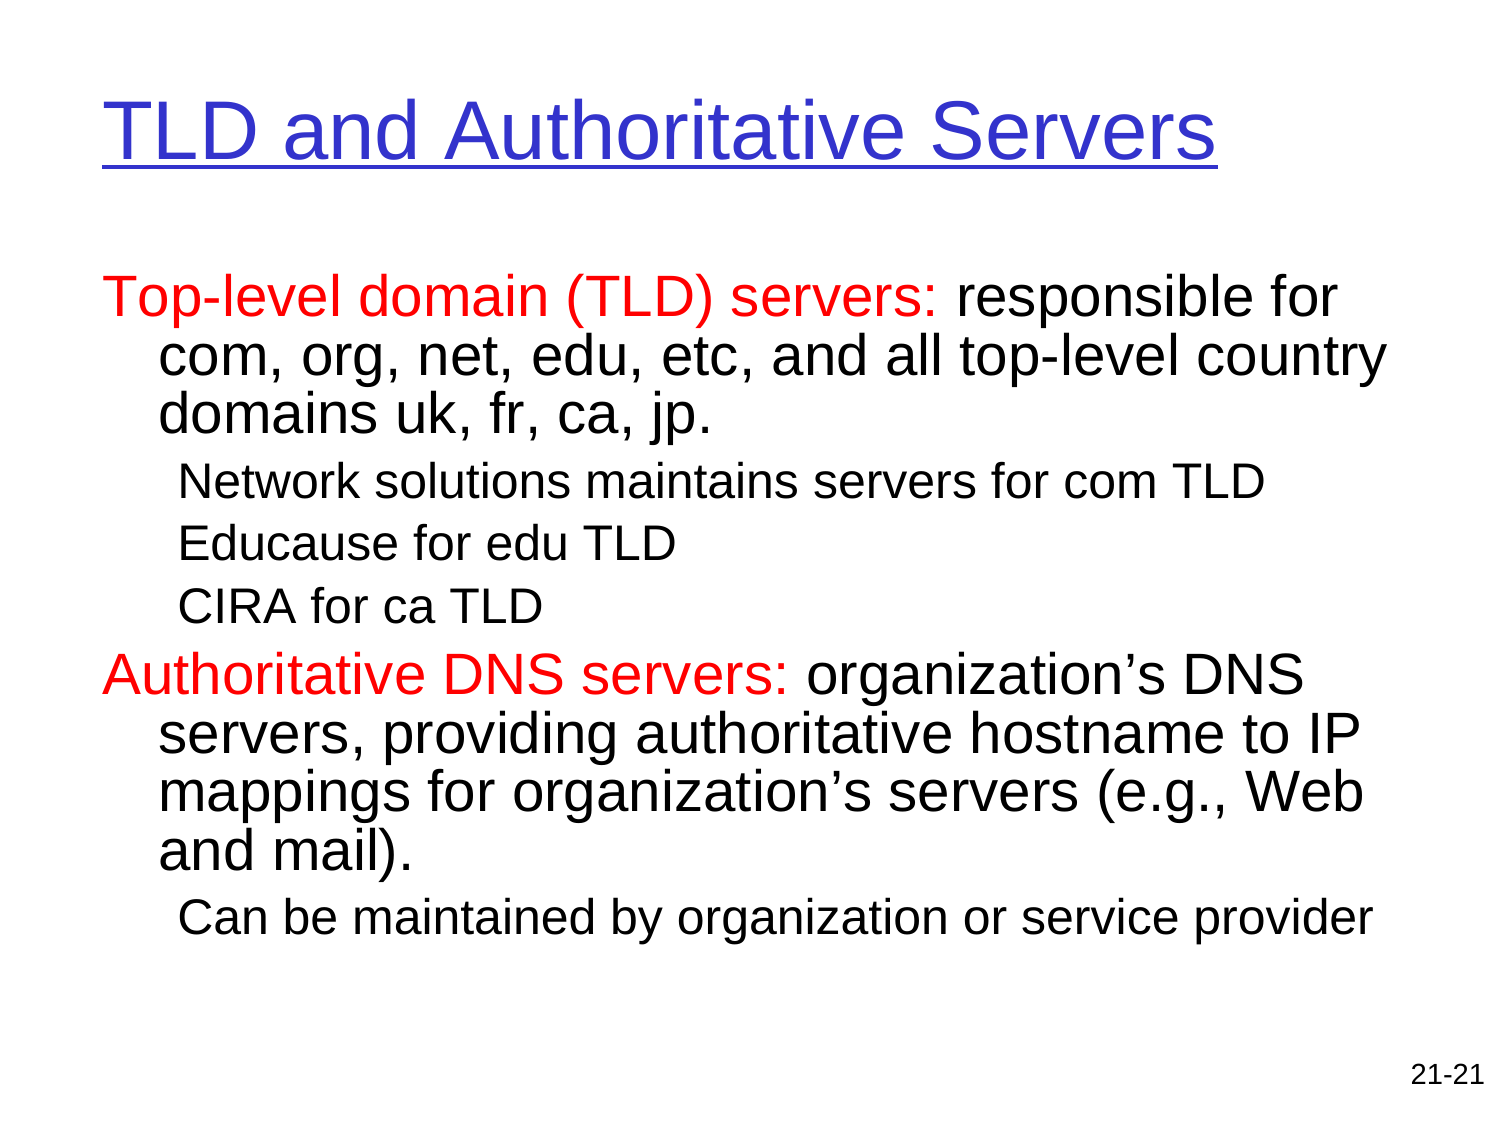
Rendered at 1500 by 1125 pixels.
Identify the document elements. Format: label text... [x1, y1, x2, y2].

list Top-level domain (TLD) servers: responsible for com, org, net, edu, etc, and all top-level country domains uk, fr, ca, jp. Network solutions maintains servers for com TLD Educause for edu TLD CIRA for ca TLD Authoritative DNS servers: organization’s DNS servers, providing authoritative hostname to IP mappings for organization’s servers (e.g., Web and mail). Can be maintained by organization or service provider [87, 262, 1427, 1072]
title TLD and Authoritative Servers [87, 37, 1363, 225]
